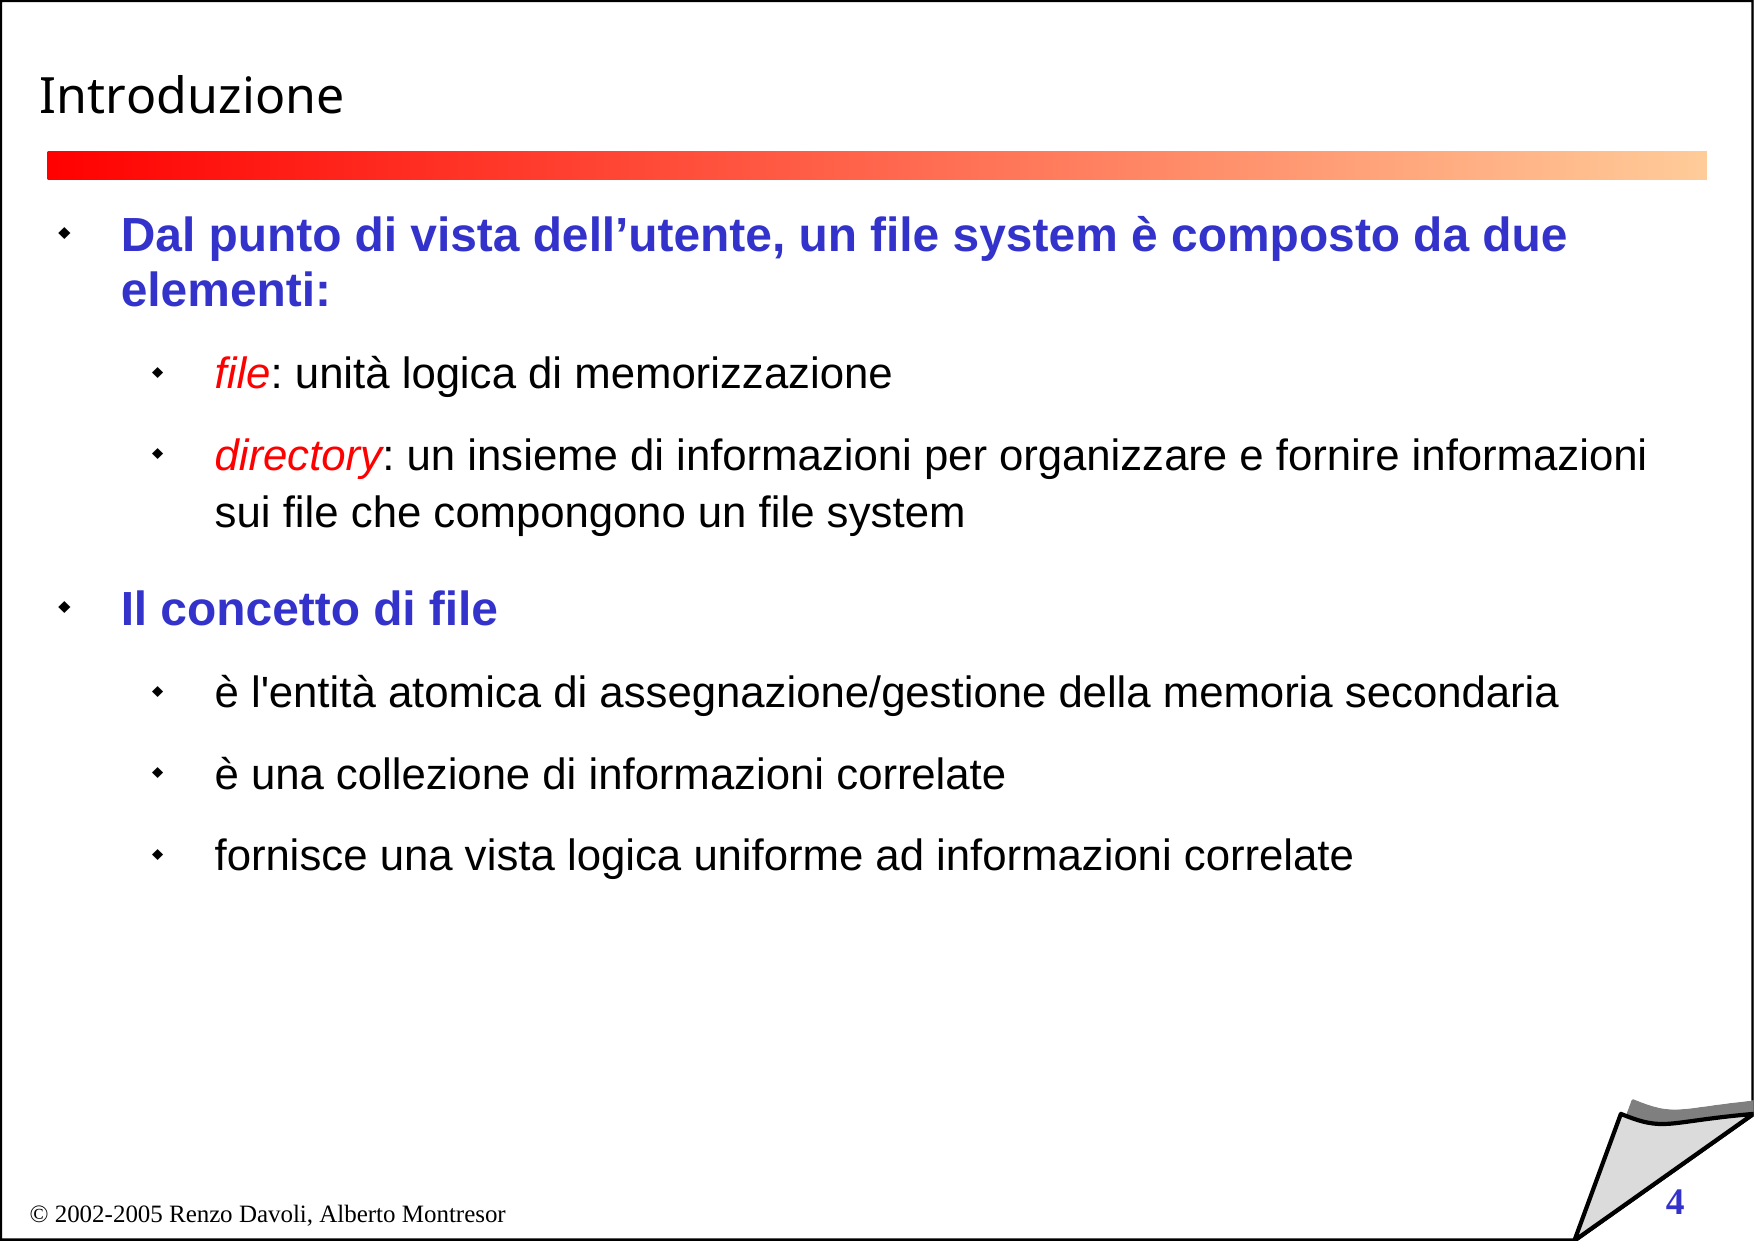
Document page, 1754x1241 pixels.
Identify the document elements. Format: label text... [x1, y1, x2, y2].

text_box 9 [1469, 152, 1474, 179]
list Dal punto di vista dell’utente, un file system è composto da due elementi: file: unità logica di memorizzazione directory: un insieme di informazioni per organizzare e fornire informazioni sui file che compongono un file system Il concetto di file è l'entità atomica di assegnazione/gestione della memoria secondaria è una collezione di informazioni correlate fornisce una vista logica uniforme ad informazioni correlate [58, 206, 1695, 1100]
title Introduzione [40, 49, 1713, 144]
